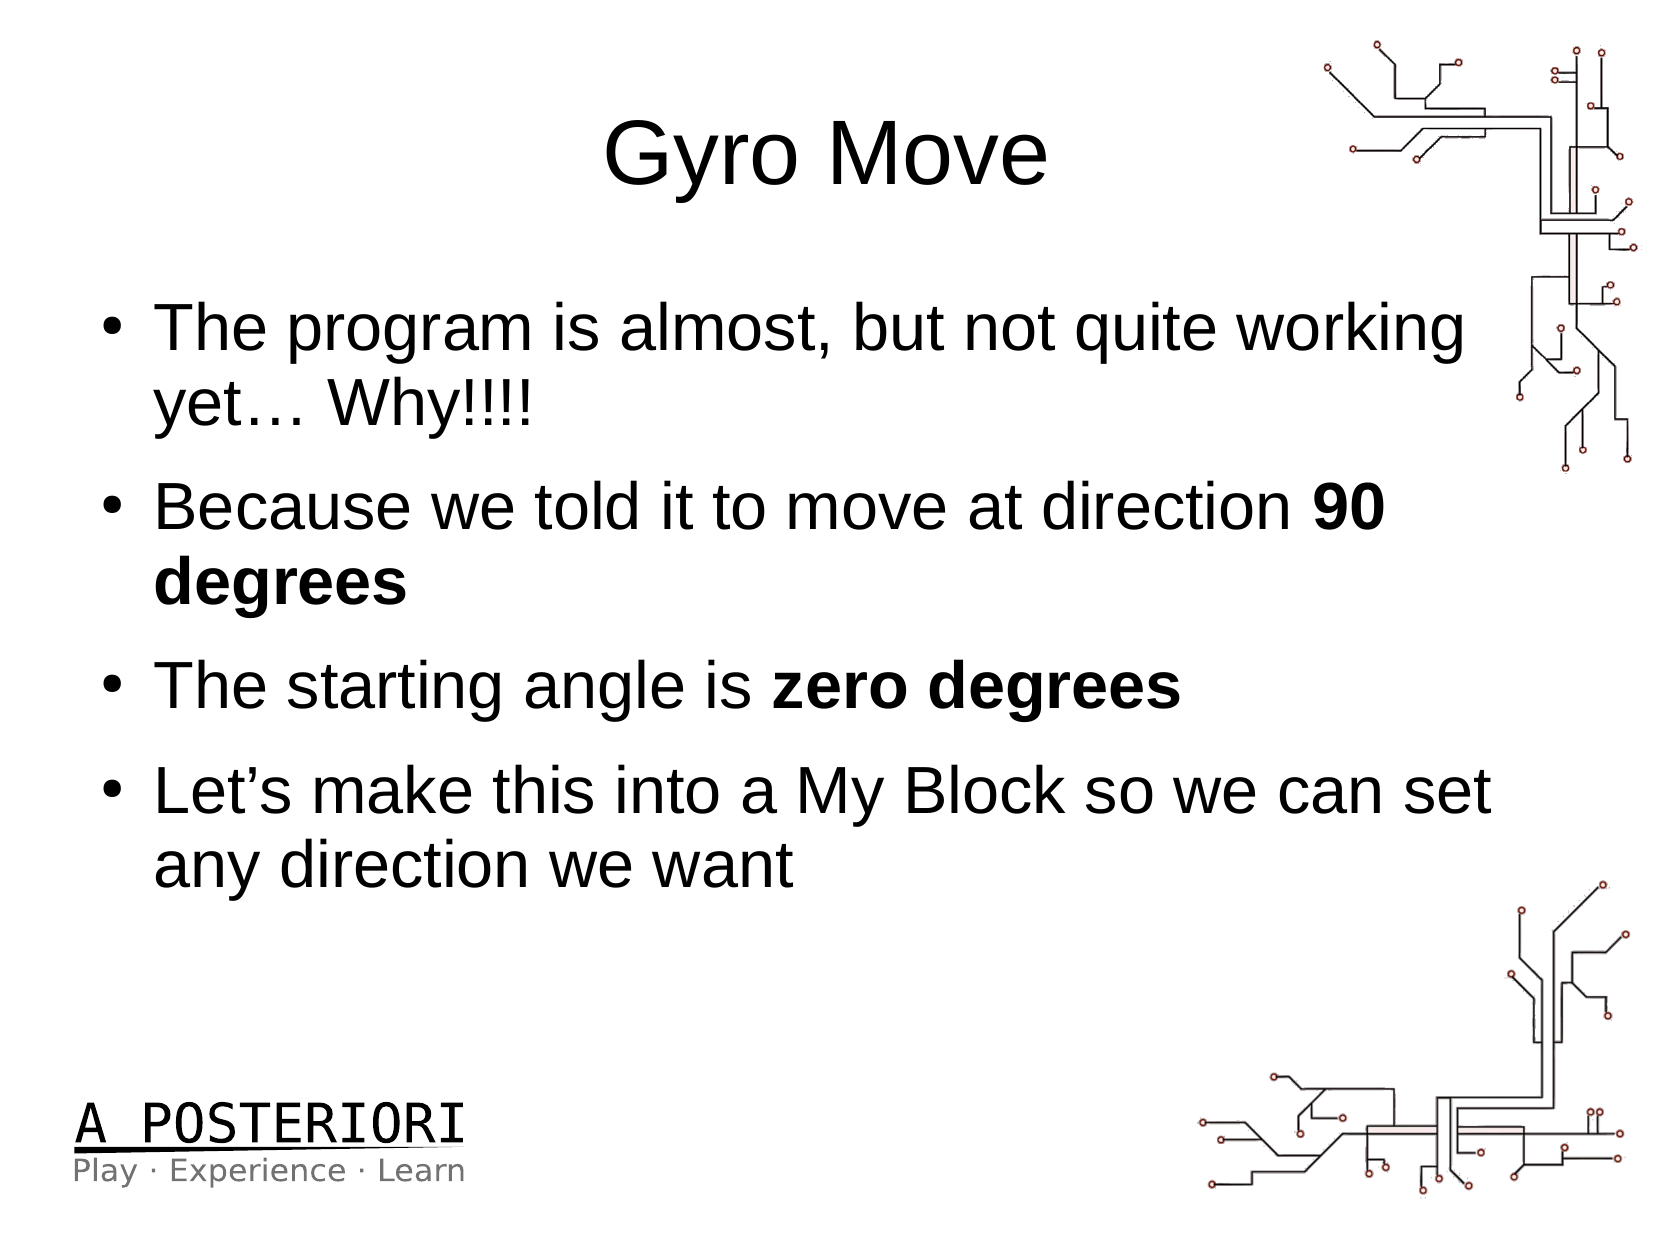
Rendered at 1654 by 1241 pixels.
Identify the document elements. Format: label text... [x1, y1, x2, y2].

list The program is almost, but not quite working yet… Why!!!! Because we told it to move at direction 90 degrees The starting angle is zero degrees Let’s make this into a My Block so we can set any direction we want [82, 290, 1571, 1010]
picture [1177, 863, 1635, 1200]
picture [1305, 35, 1643, 495]
title Gyro Move [82, 49, 1571, 257]
